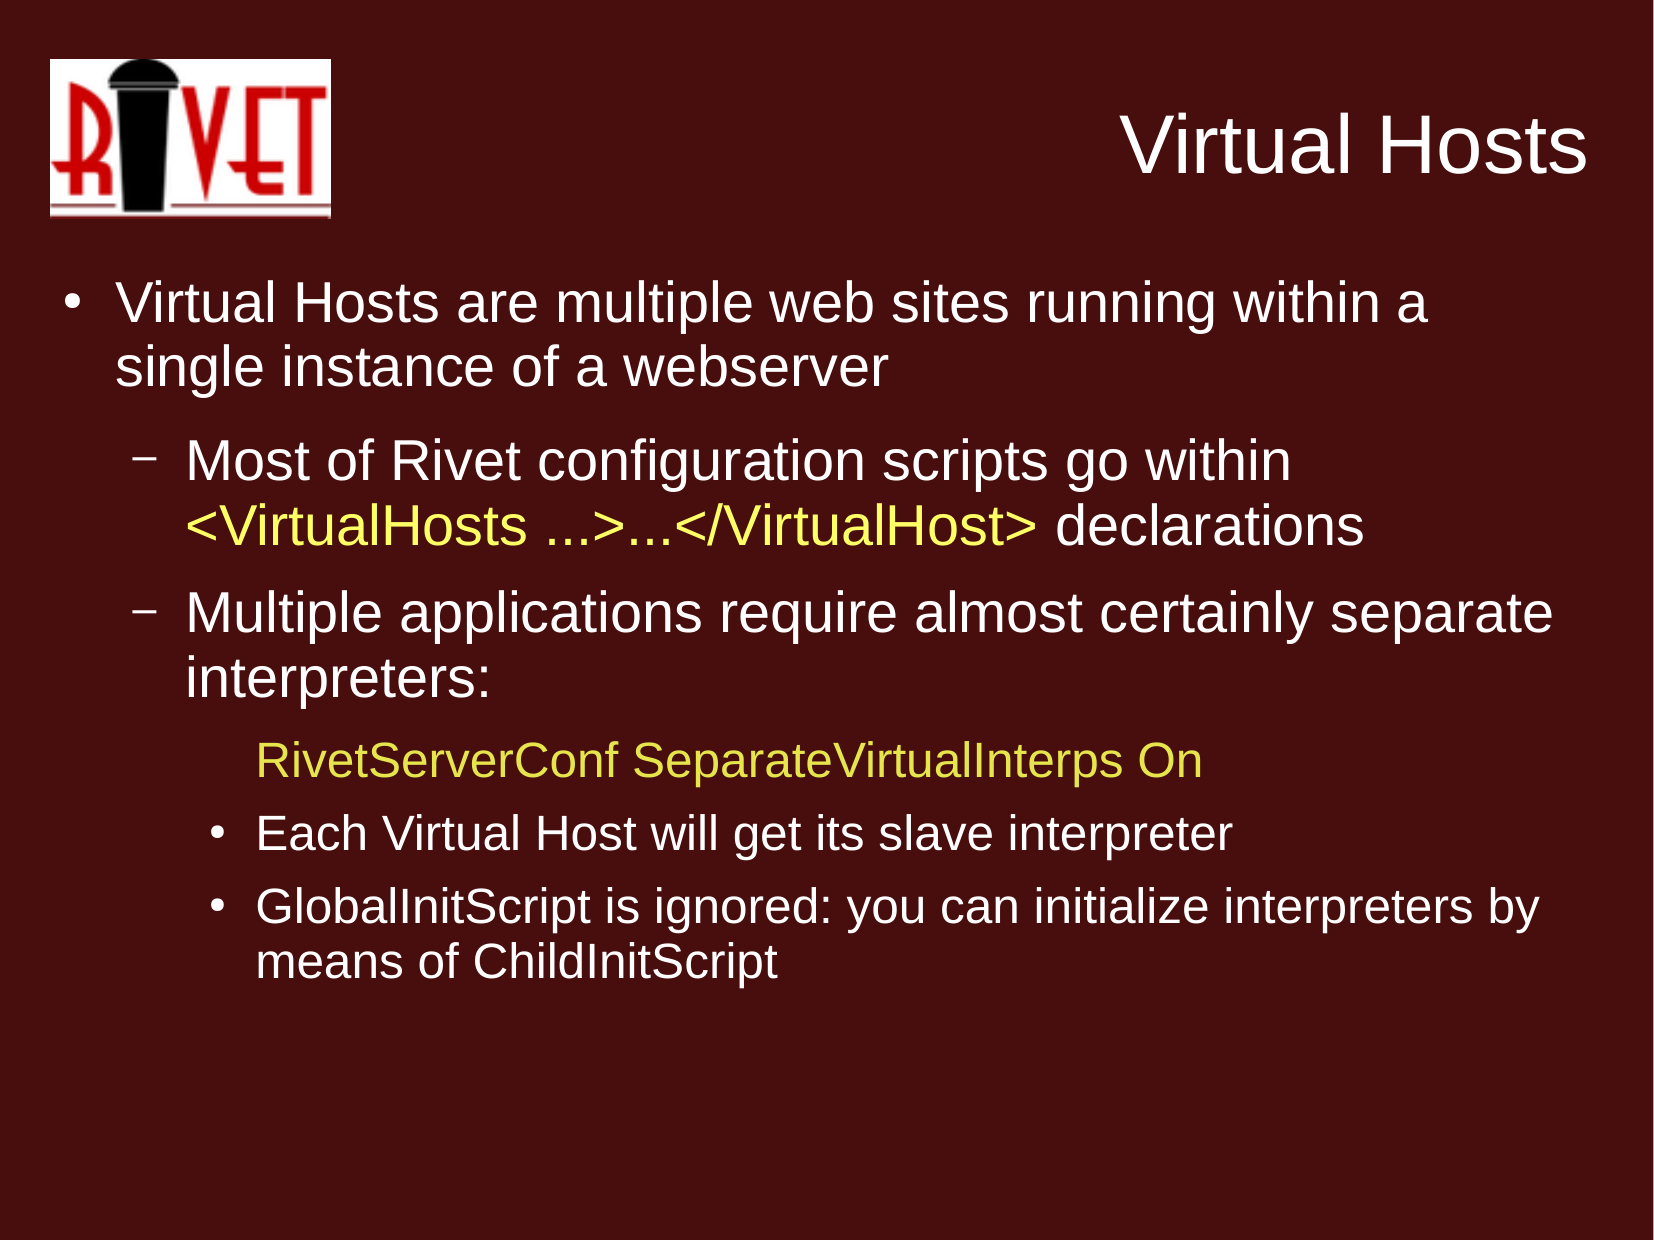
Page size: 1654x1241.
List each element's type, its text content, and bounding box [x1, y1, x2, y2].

list Virtual Hosts are multiple web sites running within a single instance of a webserver Most of Rivet configuration scripts go within <VirtualHosts ...>...</VirtualHost> declarations Multiple applications require almost certainly separate interpreters: RivetServerConf SeparateVirtualInterps On Each Virtual Host will get its slave interpreter GlobalInitScript is ignored: you can initialize interpreters by means of ChildInitScript [45, 270, 1591, 990]
picture [50, 59, 331, 219]
title Virtual Hosts [360, 49, 1591, 241]
